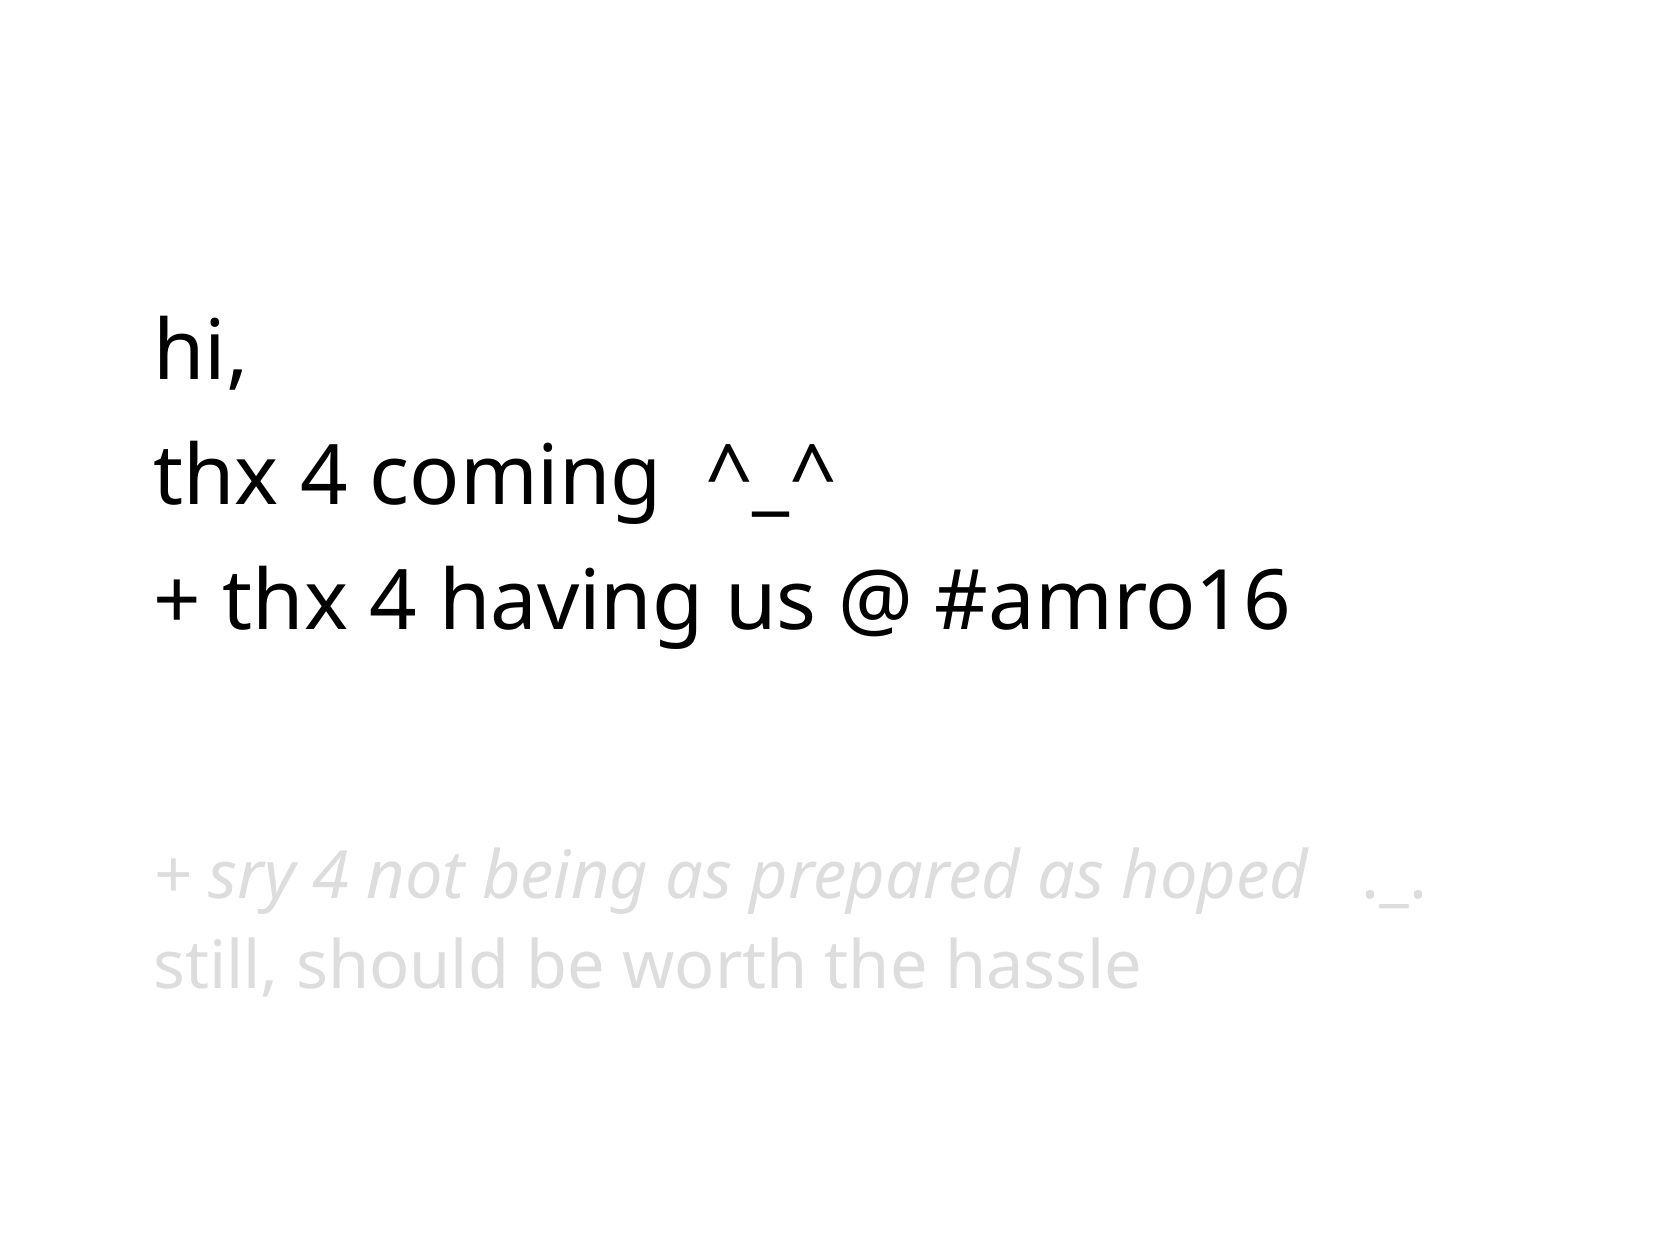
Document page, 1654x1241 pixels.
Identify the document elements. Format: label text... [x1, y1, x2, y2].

list hi, thx 4 coming ^_^ + thx 4 having us @ #amro16 + sry 4 not being as prepared as hoped ._. still, should be worth the hassle [82, 290, 1571, 1010]
